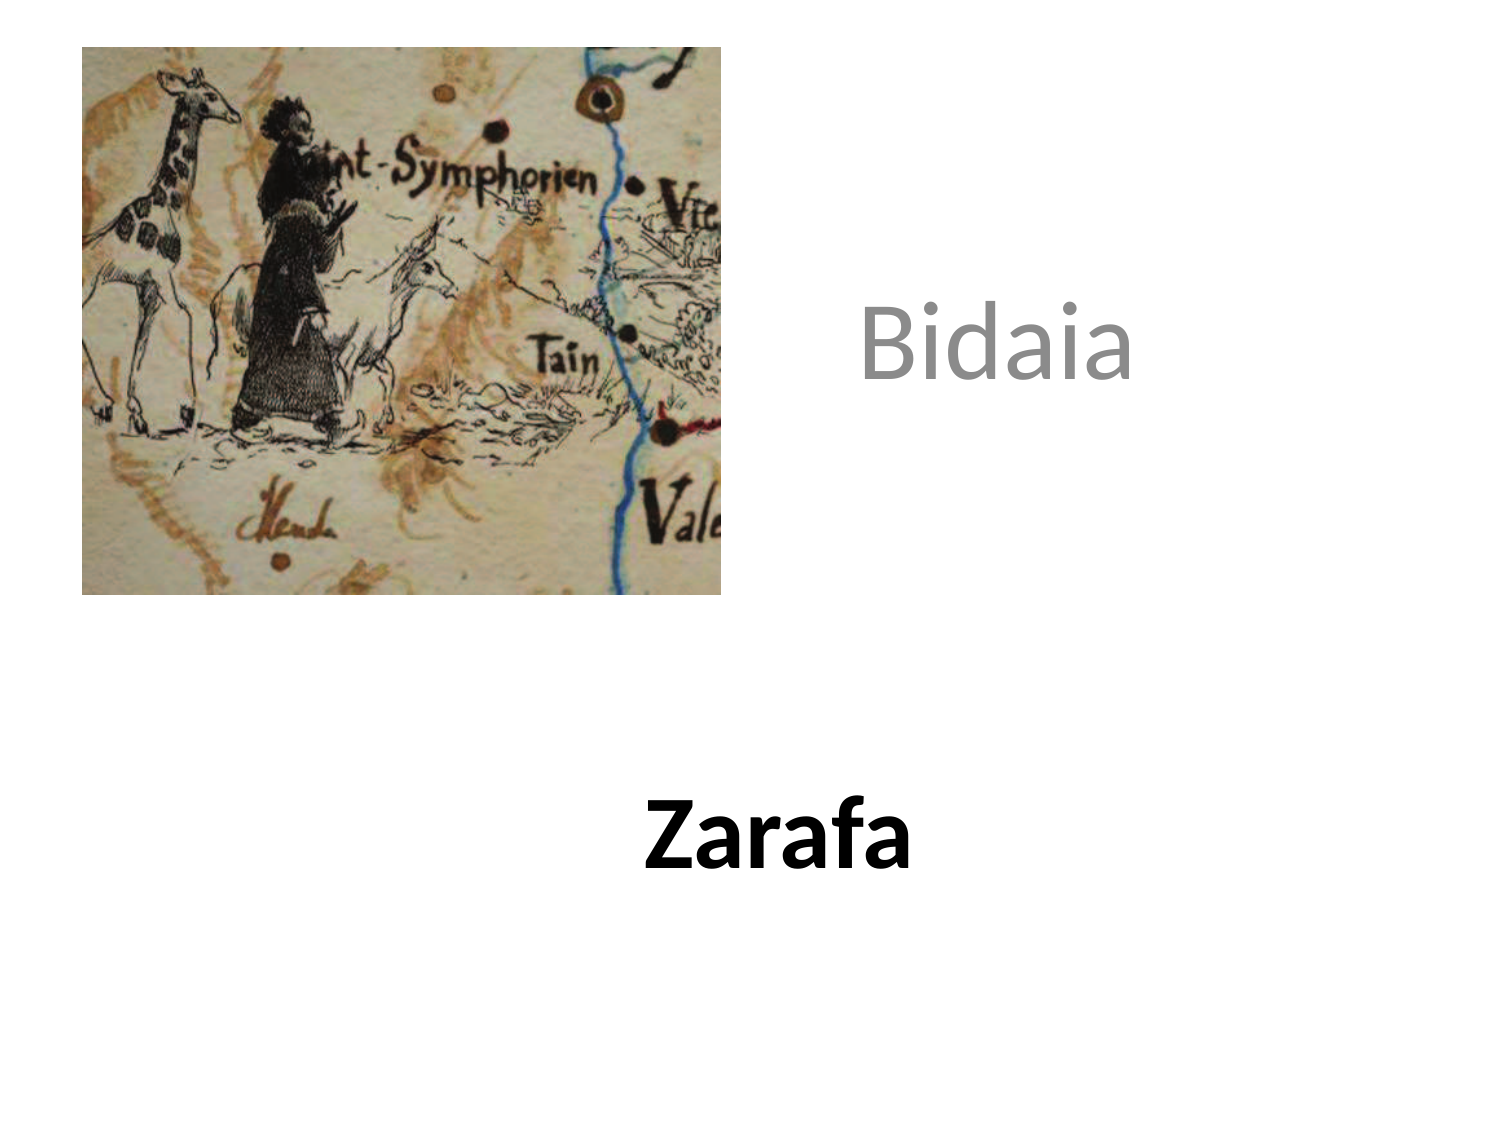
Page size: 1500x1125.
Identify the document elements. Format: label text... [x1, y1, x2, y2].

subtitle Bidaia [721, 259, 1500, 391]
title Zarafa [448, 755, 1110, 898]
picture [82, 47, 721, 595]
